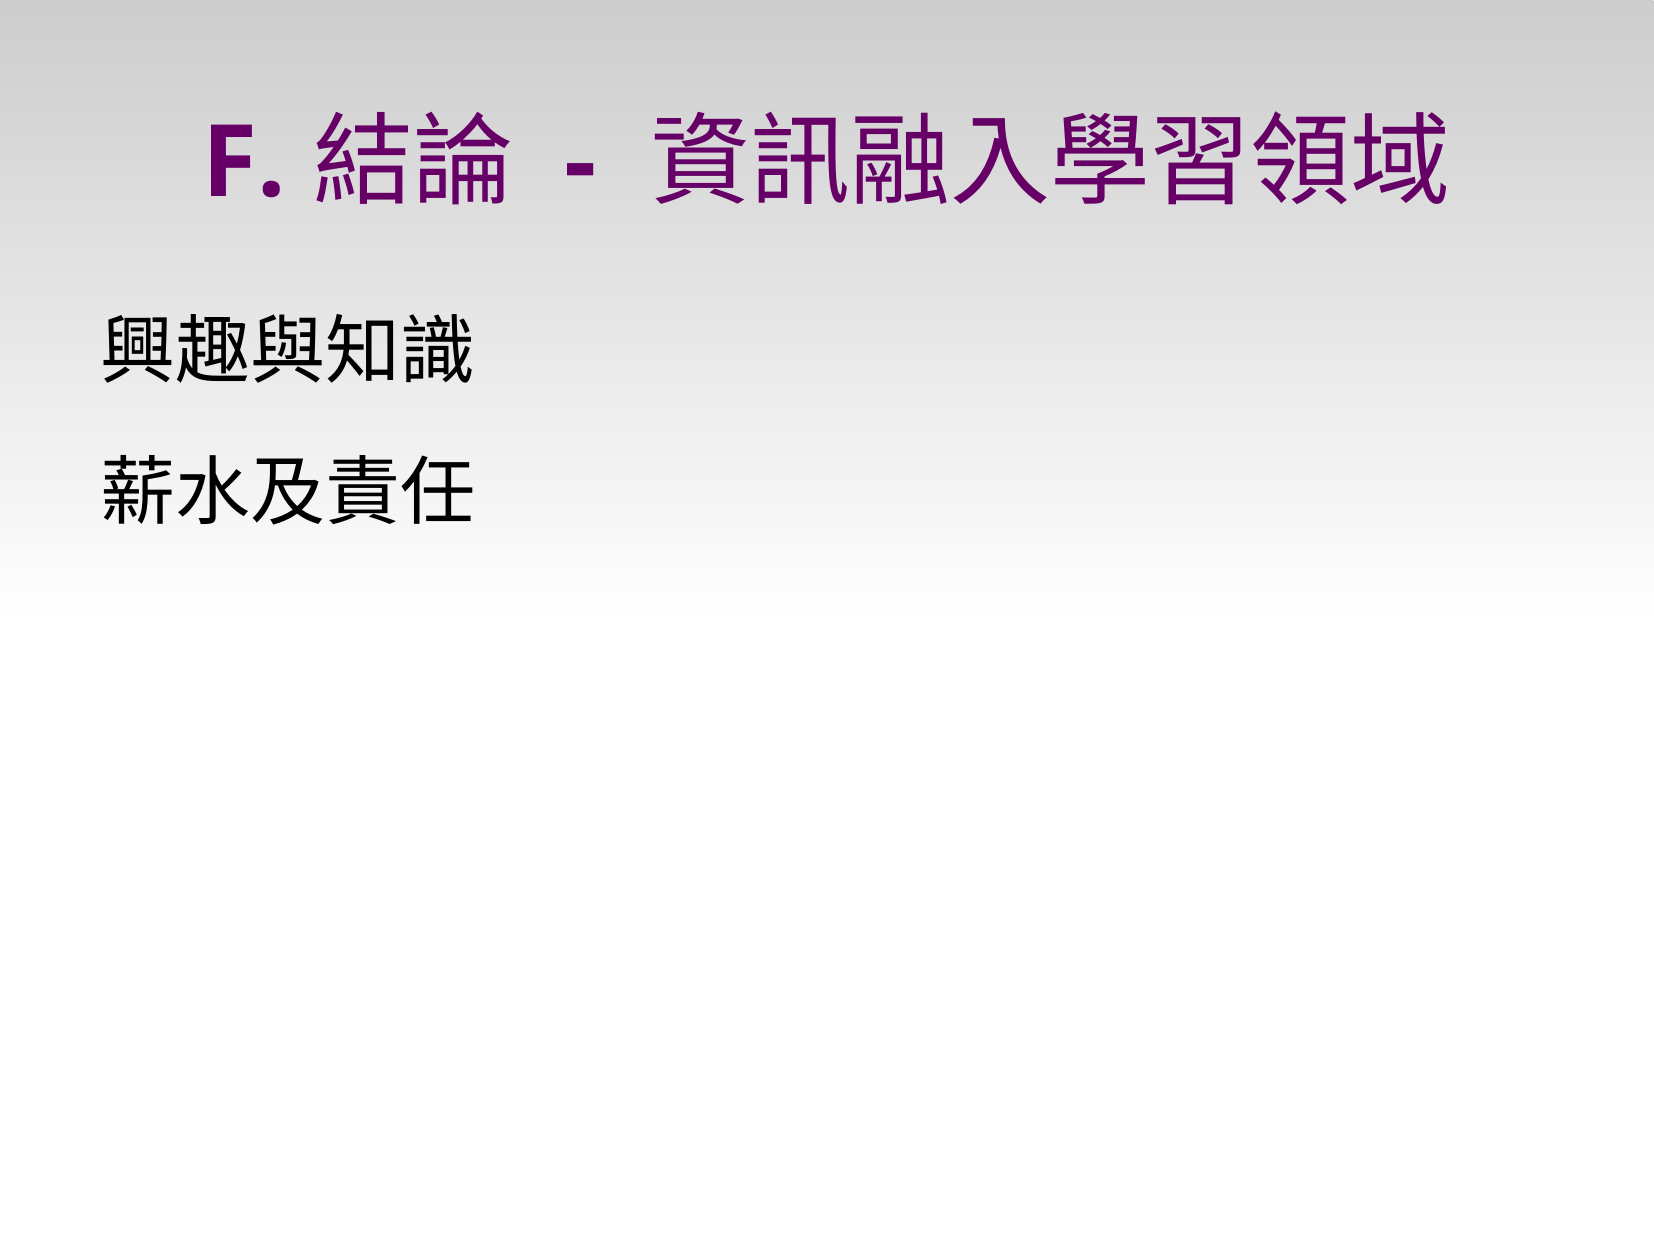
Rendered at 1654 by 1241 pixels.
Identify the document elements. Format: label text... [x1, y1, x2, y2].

list 興趣與知識 薪水及責任 [82, 290, 1571, 1094]
title F.結論 - 資訊融入學習領域 [82, 56, 1571, 250]
